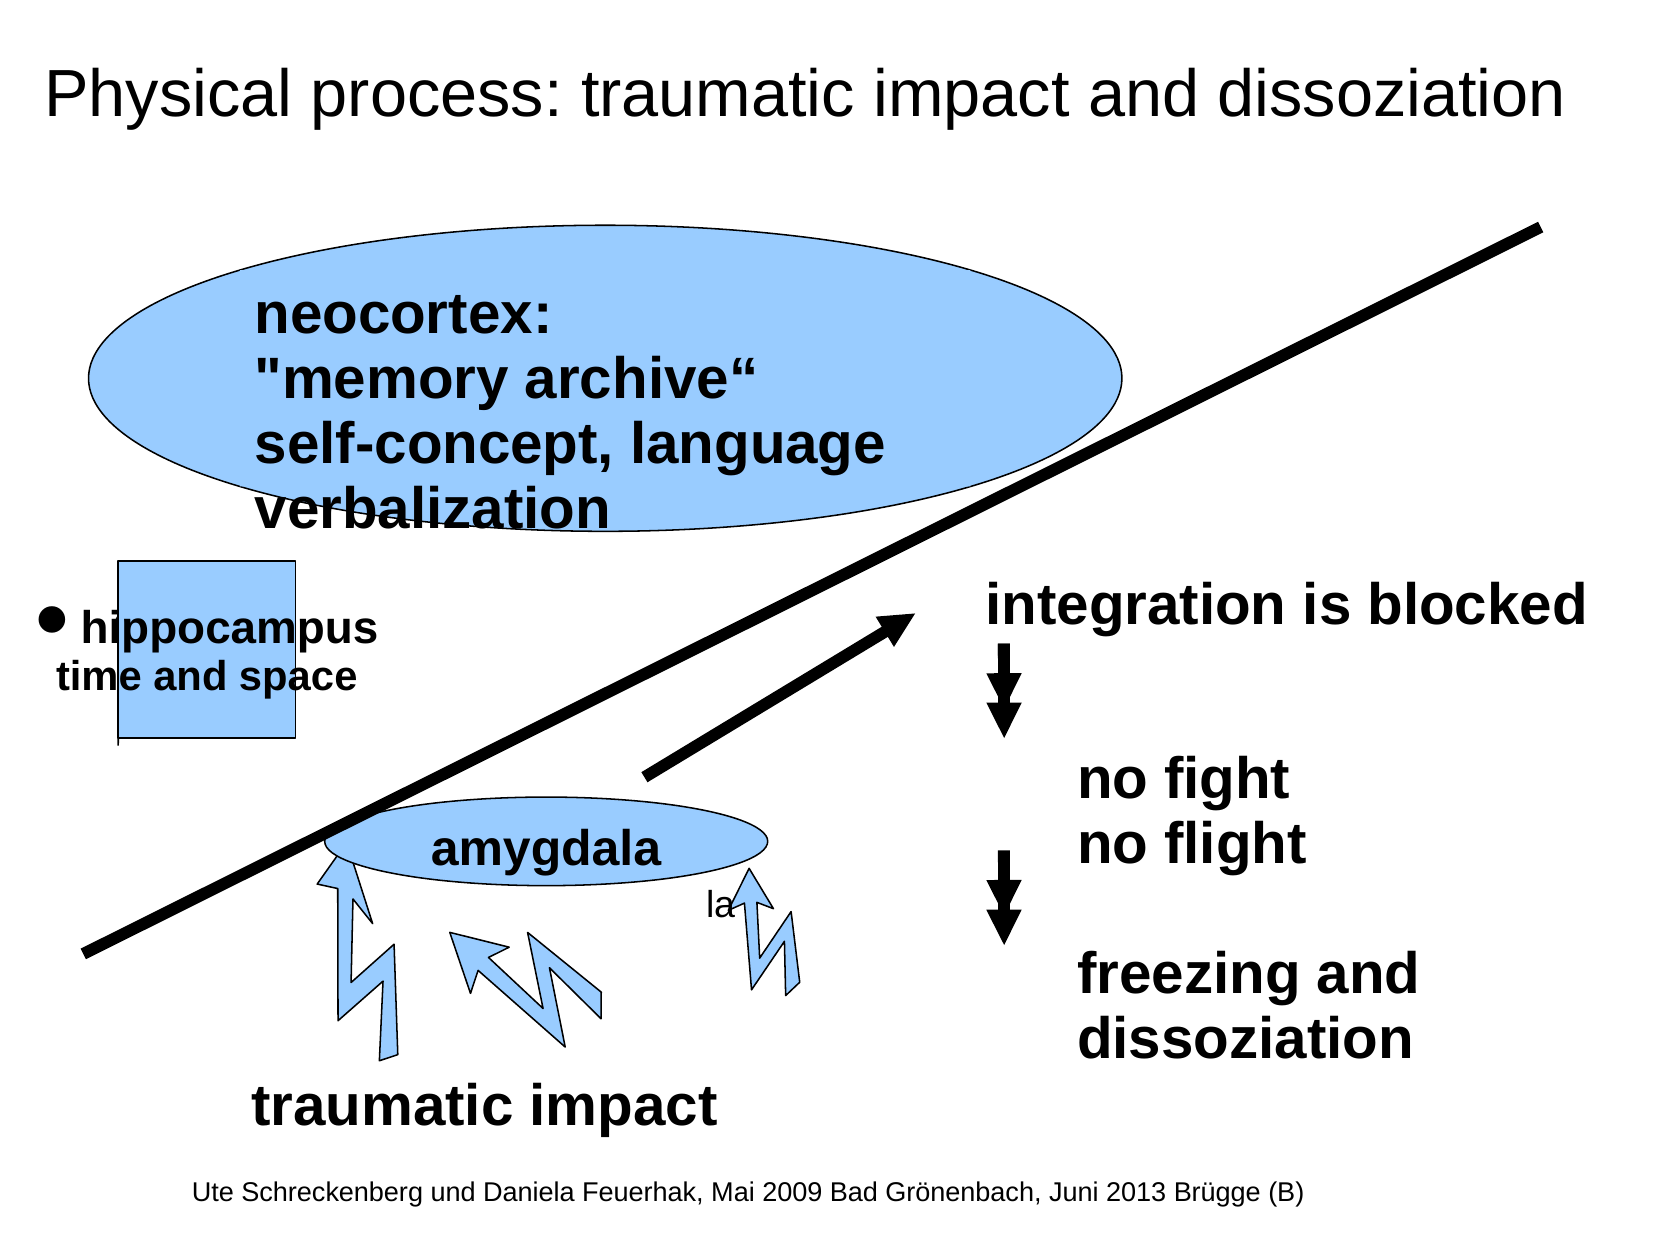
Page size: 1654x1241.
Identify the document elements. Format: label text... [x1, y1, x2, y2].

text_box [487, 523, 495, 528]
text_box [527, 932, 602, 992]
text_box la [685, 868, 756, 938]
text_box [354, 502, 367, 515]
text_box [747, 879, 800, 992]
text_box [88, 270, 239, 487]
text_box hippocampus time and space [118, 560, 296, 739]
text_box [387, 514, 398, 519]
text_box [317, 856, 396, 992]
text_box [240, 225, 1122, 487]
text_box Ute Schreckenberg und Daniela Feuerhak, Mai 2009 Bad Grönenbach, Juni 2013 Brügge (B) [177, 992, 1565, 1212]
text_box neocortex: "memory archive“ self-concept, language verbalization [239, 270, 971, 487]
text_box [481, 514, 492, 523]
text_box amygdala [324, 797, 768, 886]
text_box Physical process: traumatic impact and dissoziation [29, 49, 1582, 139]
text_box [422, 487, 969, 532]
text_box [241, 487, 346, 511]
text_box integration is blocked [922, 560, 1625, 643]
text_box no fight no flight freezing and dissoziation [915, 629, 1595, 1152]
text_box [449, 932, 526, 992]
text_box [354, 487, 414, 521]
